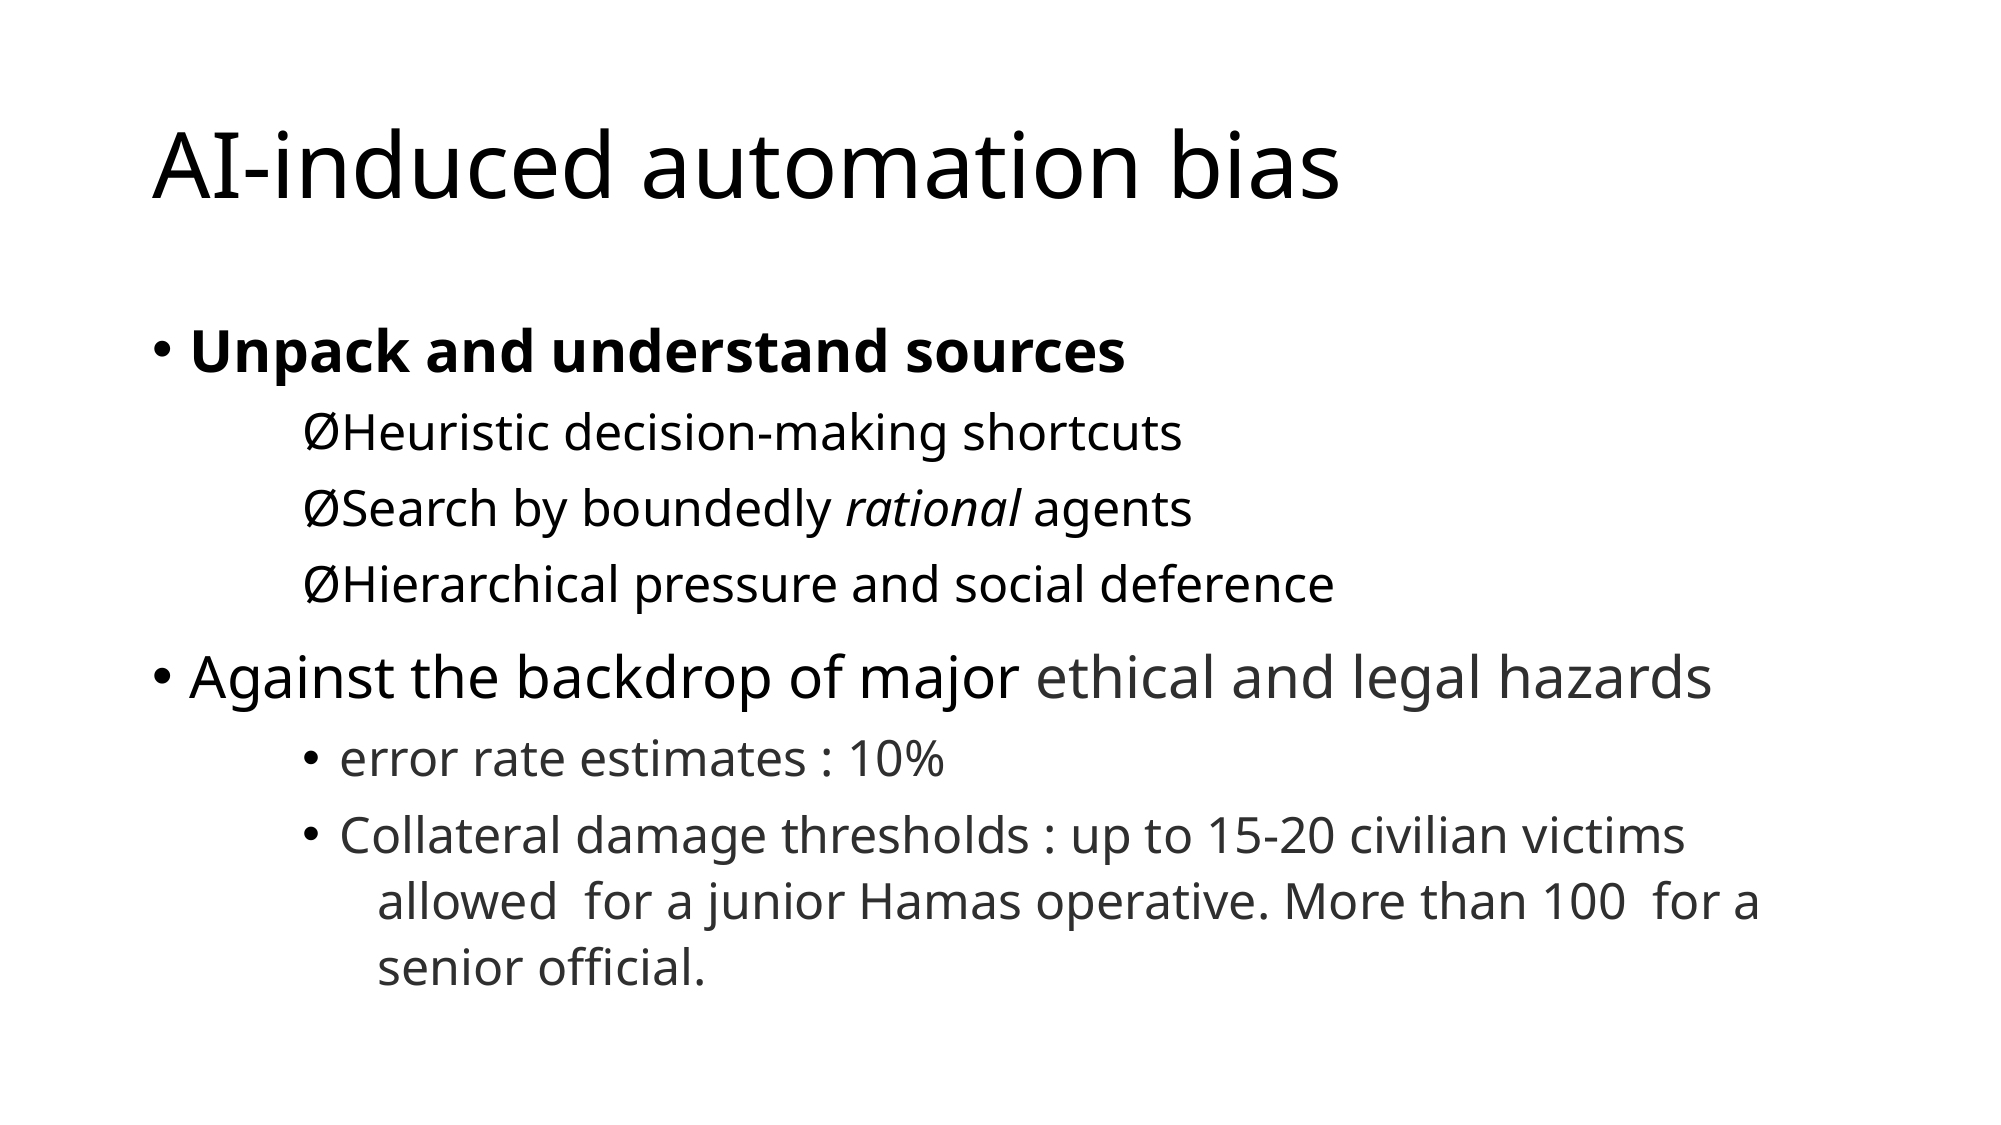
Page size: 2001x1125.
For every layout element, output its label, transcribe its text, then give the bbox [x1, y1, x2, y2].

title AI-induced automation bias [137, 59, 1863, 278]
list Unpack and understand sources Heuristic decision-making shortcuts Search by boundedly rational agents Hierarchical pressure and social deference Against the backdrop of major ethical and legal hazards error rate estimates : 10% Collateral damage thresholds : up to 15-20 civilian victims allowed for a junior Hamas operative. More than 100 for a senior official. [137, 299, 1863, 1014]
